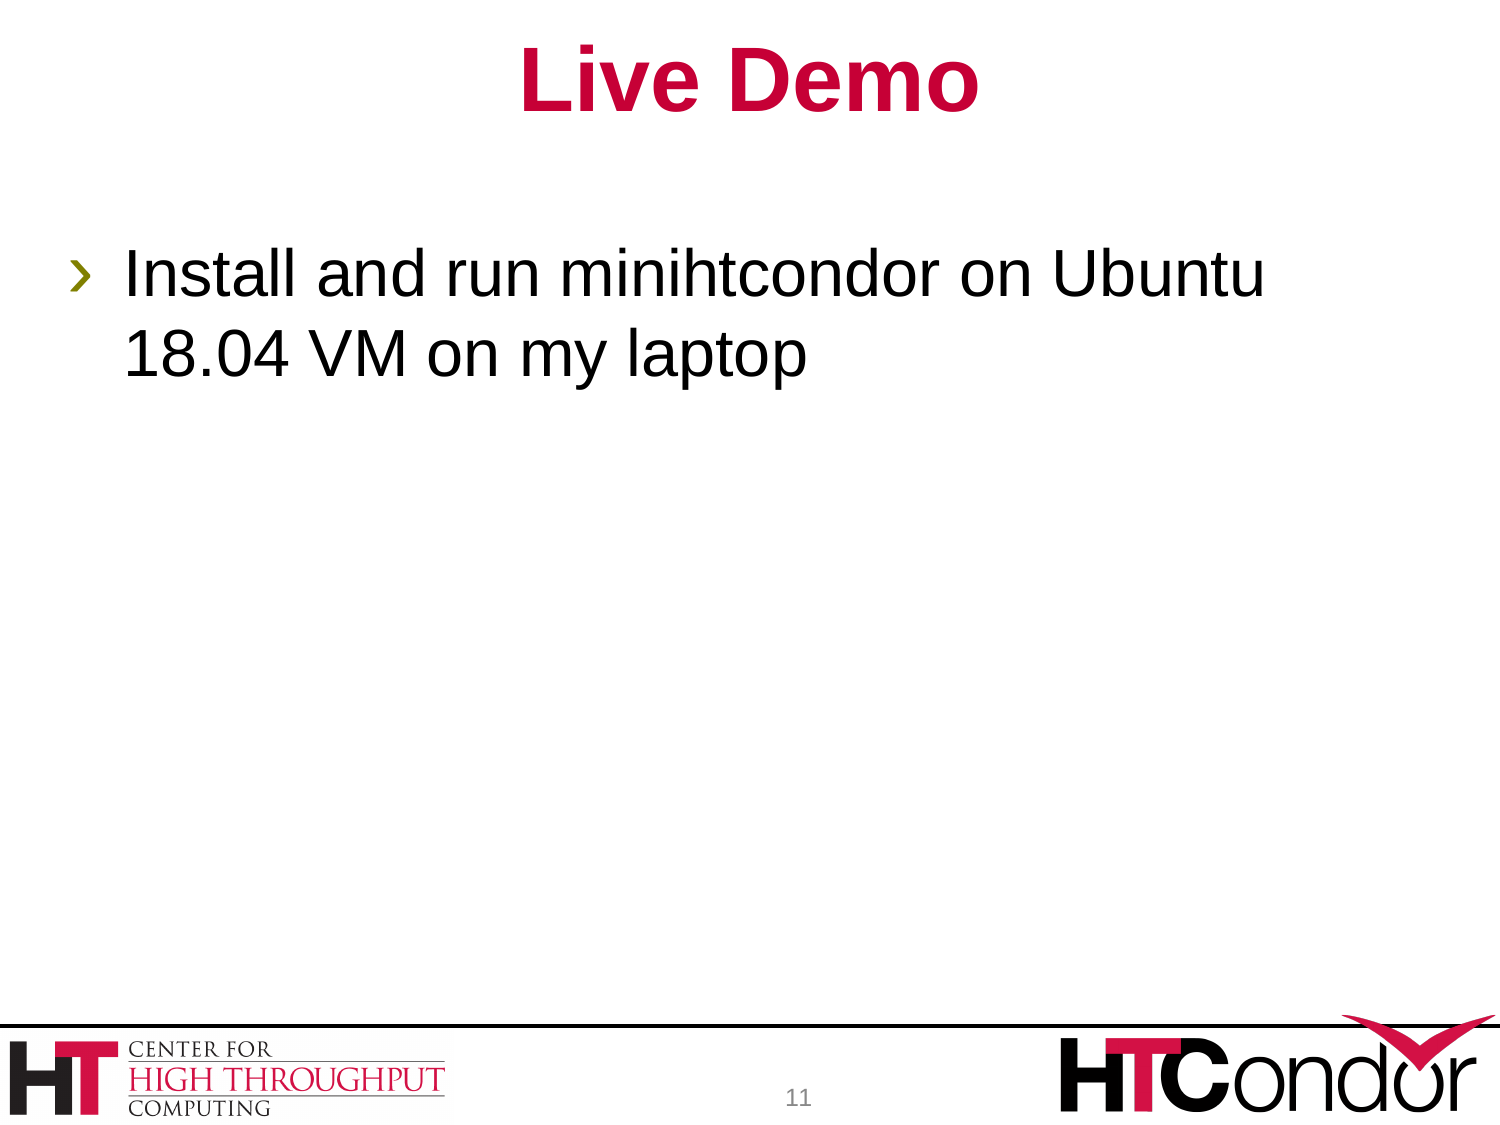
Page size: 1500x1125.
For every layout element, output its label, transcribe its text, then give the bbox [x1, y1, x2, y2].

picture [0, 1029, 454, 1125]
text_box <number> [624, 1066, 975, 1125]
title Live Demo [0, 0, 1500, 150]
list Install and run minihtcondor on Ubuntu 18.04 VM on my laptop [52, 222, 1431, 916]
picture [1055, 1014, 1500, 1119]
